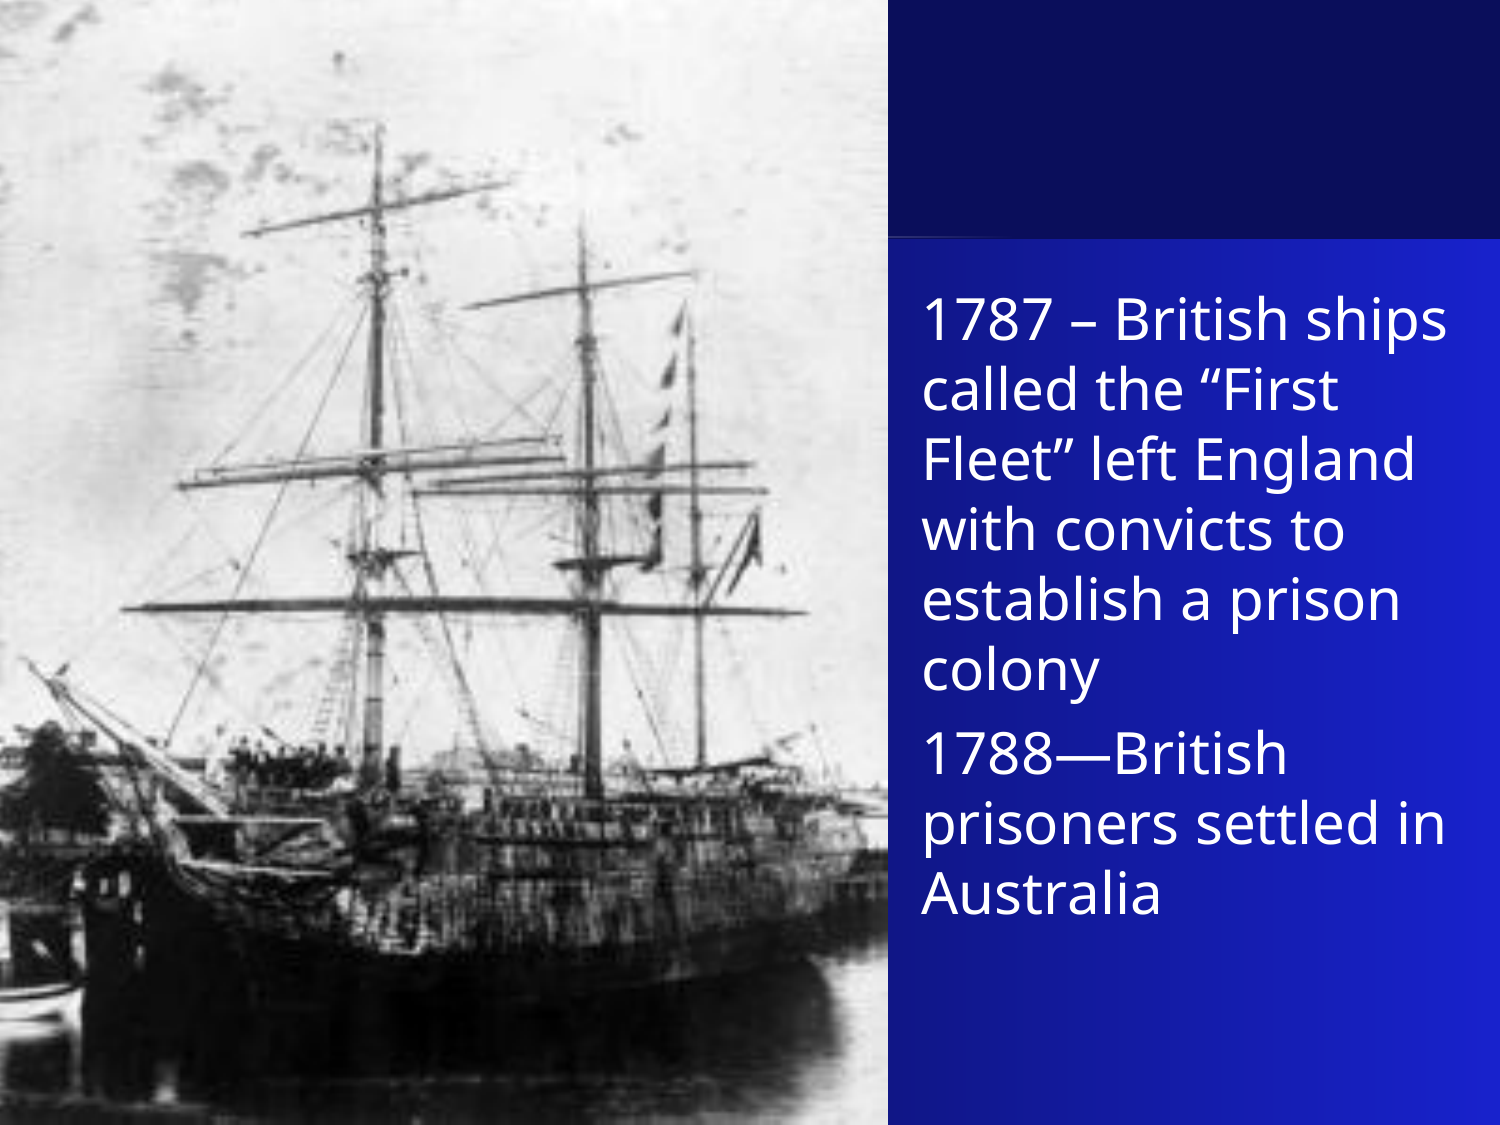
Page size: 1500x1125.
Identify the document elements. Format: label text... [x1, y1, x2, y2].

list 1787 – British ships called the “First Fleet” left England with convicts to establish a prison colony 1788—British prisoners settled in Australia [888, 275, 1476, 1026]
picture [0, 0, 888, 1125]
